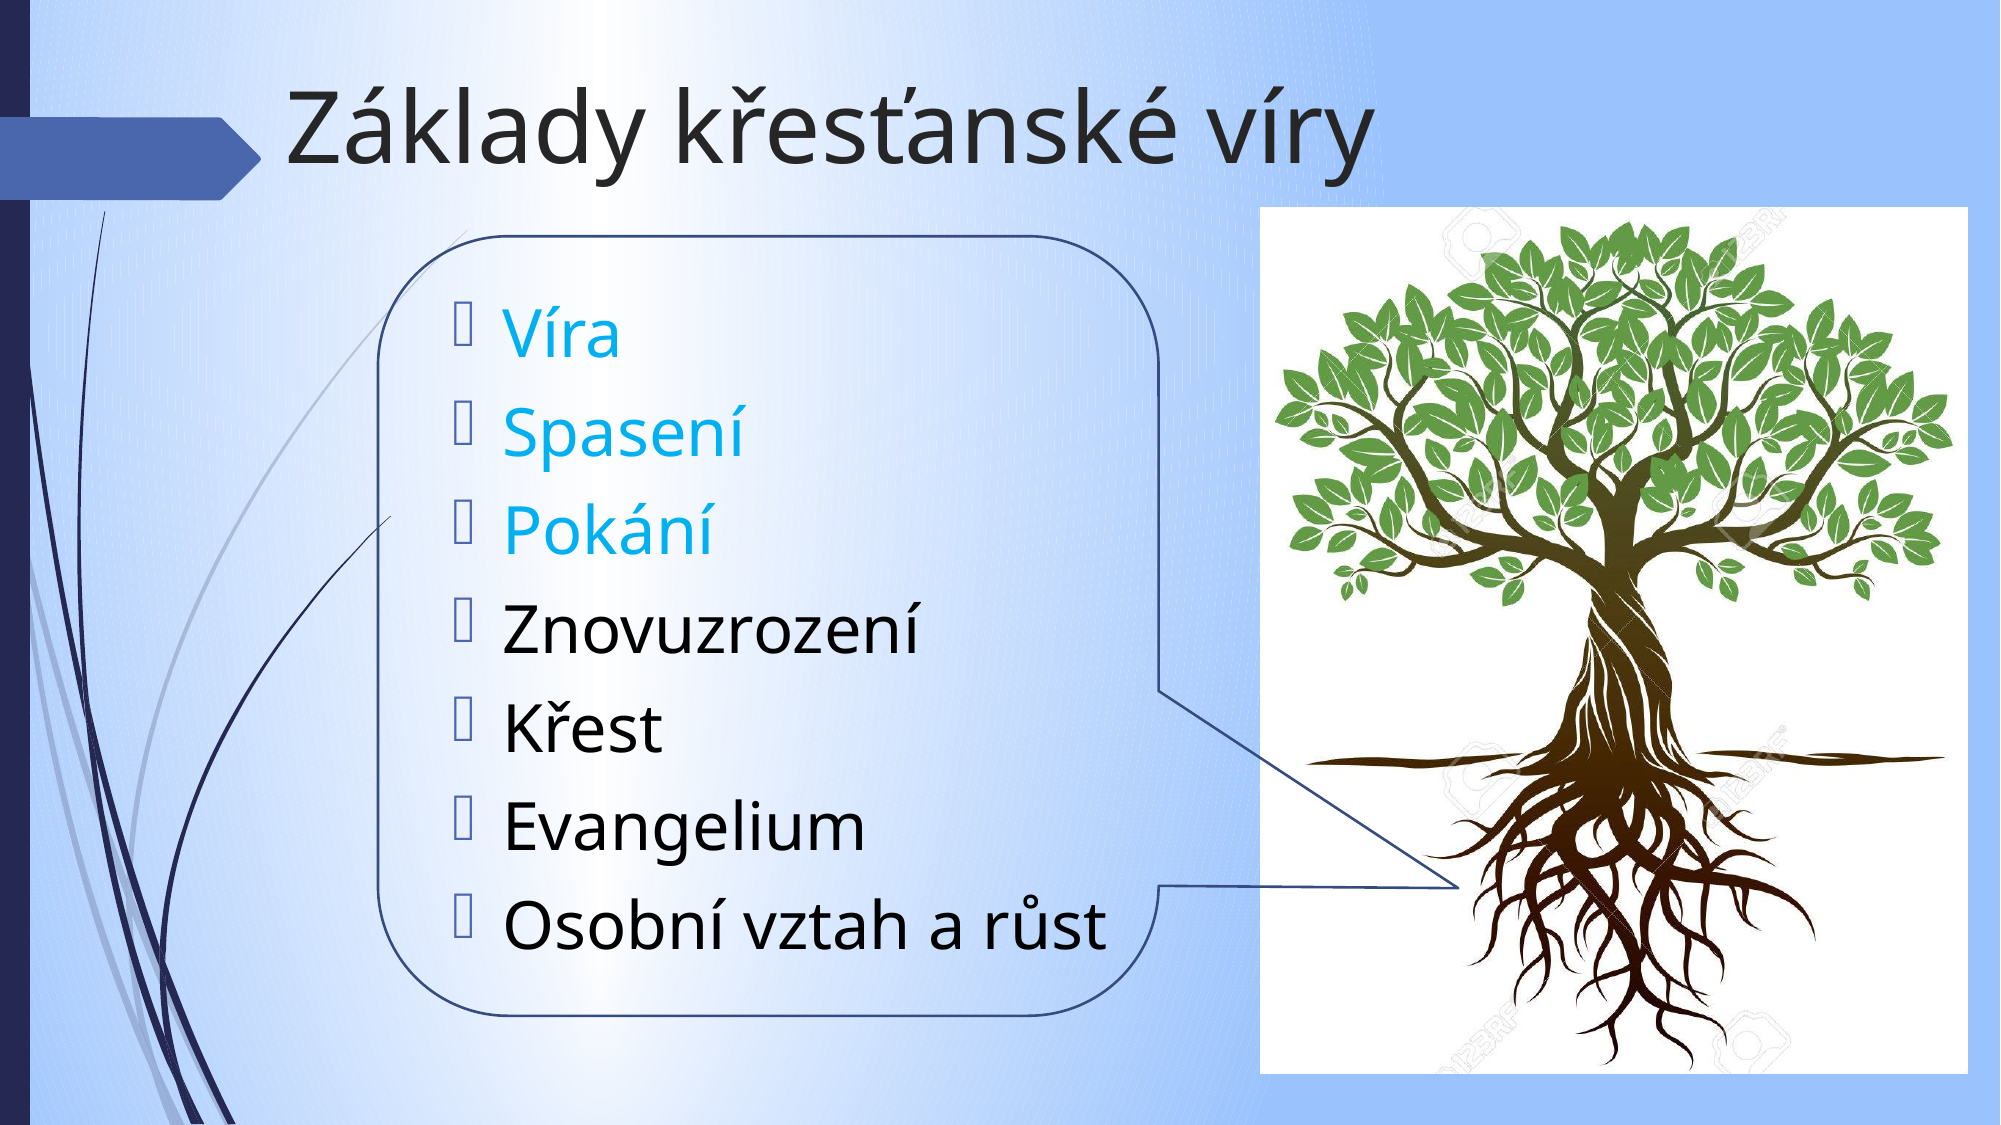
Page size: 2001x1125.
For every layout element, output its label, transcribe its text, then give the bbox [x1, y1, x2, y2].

picture [1260, 760, 1451, 886]
title Základy křesťanské víry [270, 56, 1733, 267]
title Základy křesťanské víry [428, 238, 1109, 267]
picture [1260, 207, 1968, 1074]
list Víra Spasení Pokání Znovuzrození Křest Evangelium Osobní vztah a růst [437, 283, 1138, 976]
